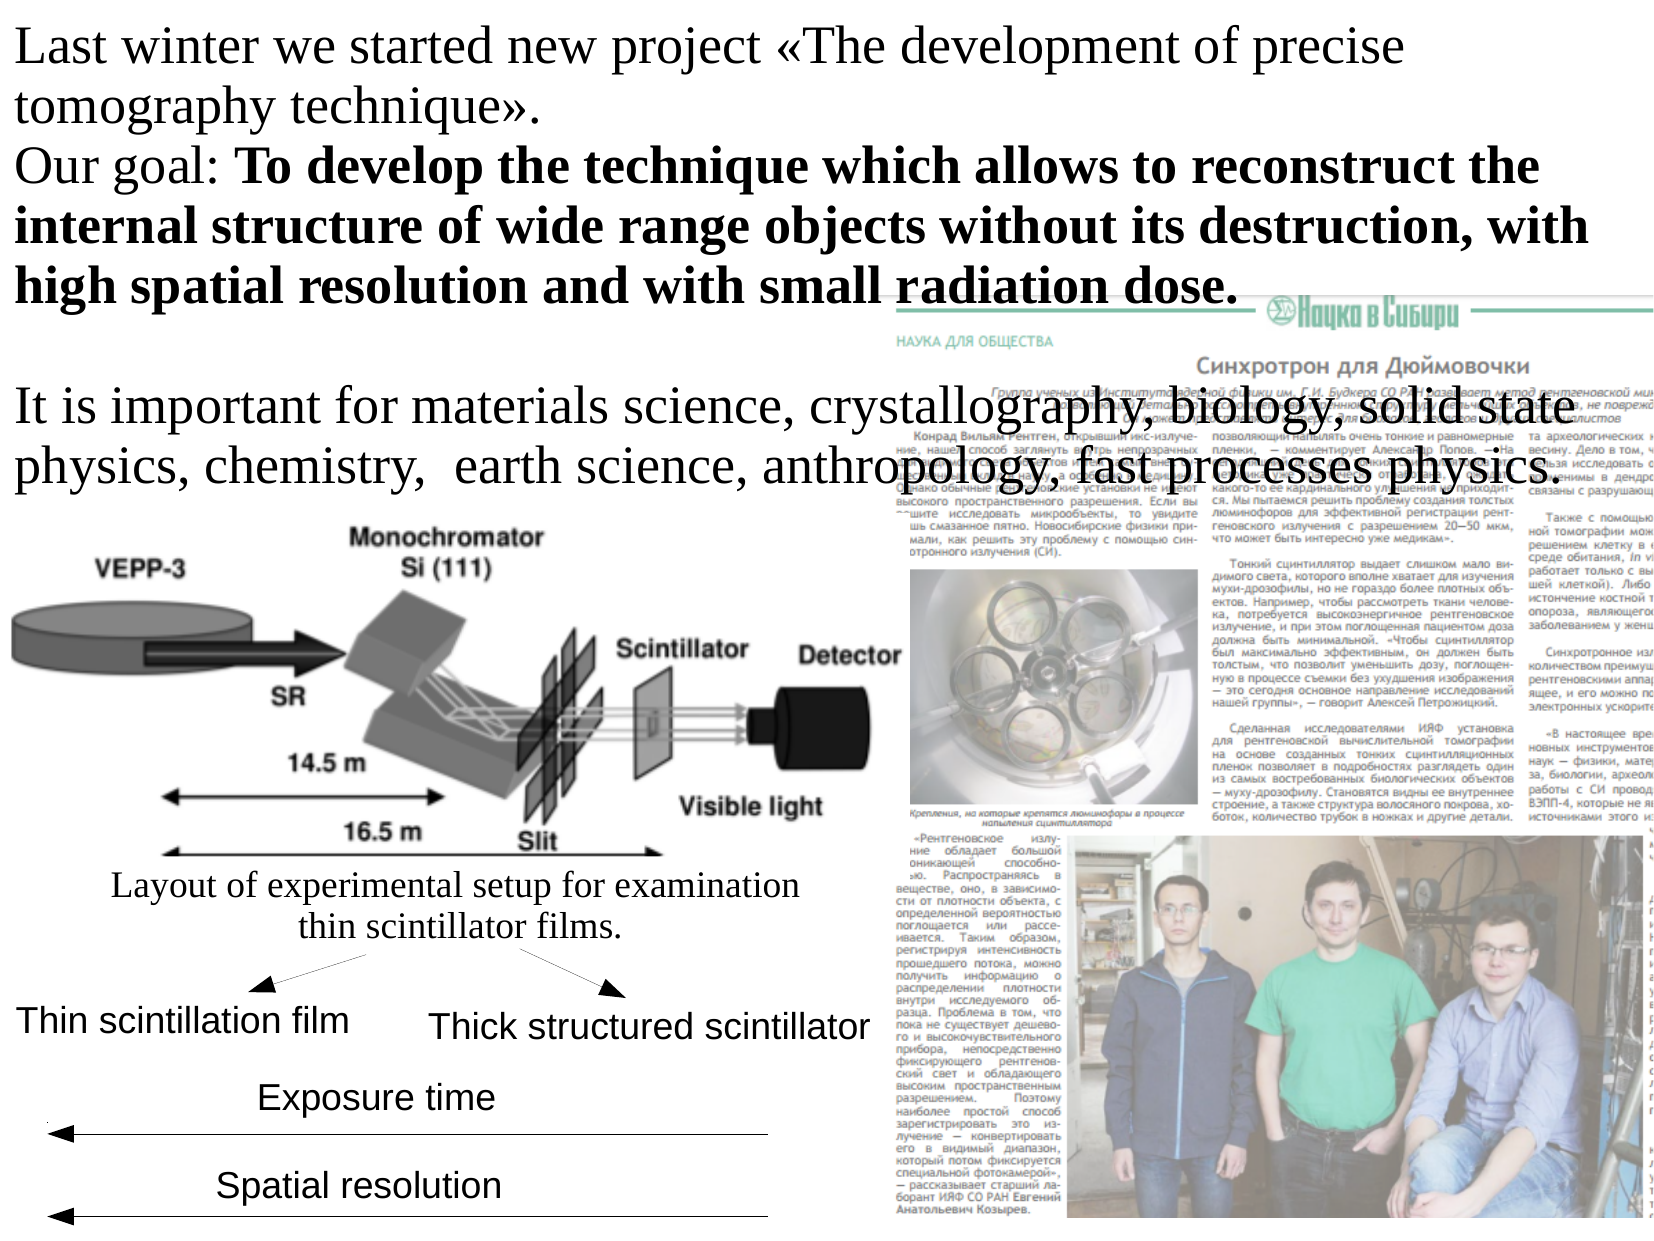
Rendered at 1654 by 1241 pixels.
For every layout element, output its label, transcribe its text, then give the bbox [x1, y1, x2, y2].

text_box Layout of experimental setup for examination thin scintillator films. [53, 856, 869, 955]
text_box Thin scintillation film [0, 992, 414, 1049]
text_box [844, 283, 1654, 1219]
text_box Thick structured scintillator [342, 998, 957, 1055]
text_box Last winter we started new project «The development of precise tomography technique». Our goal: To develop the technique which allows to reconstruct the internal structure of wide range objects without its destruction, with high spatial resolution and with small radiation dose. It is important for materials science, crystallography, biology, solid state physics, chemistry, earth science, anthropology, fast processes physics. [0, 7, 1607, 686]
text_box Spatial resolution [200, 1157, 650, 1215]
picture [0, 513, 910, 880]
text_box Exposure time [242, 1068, 691, 1126]
